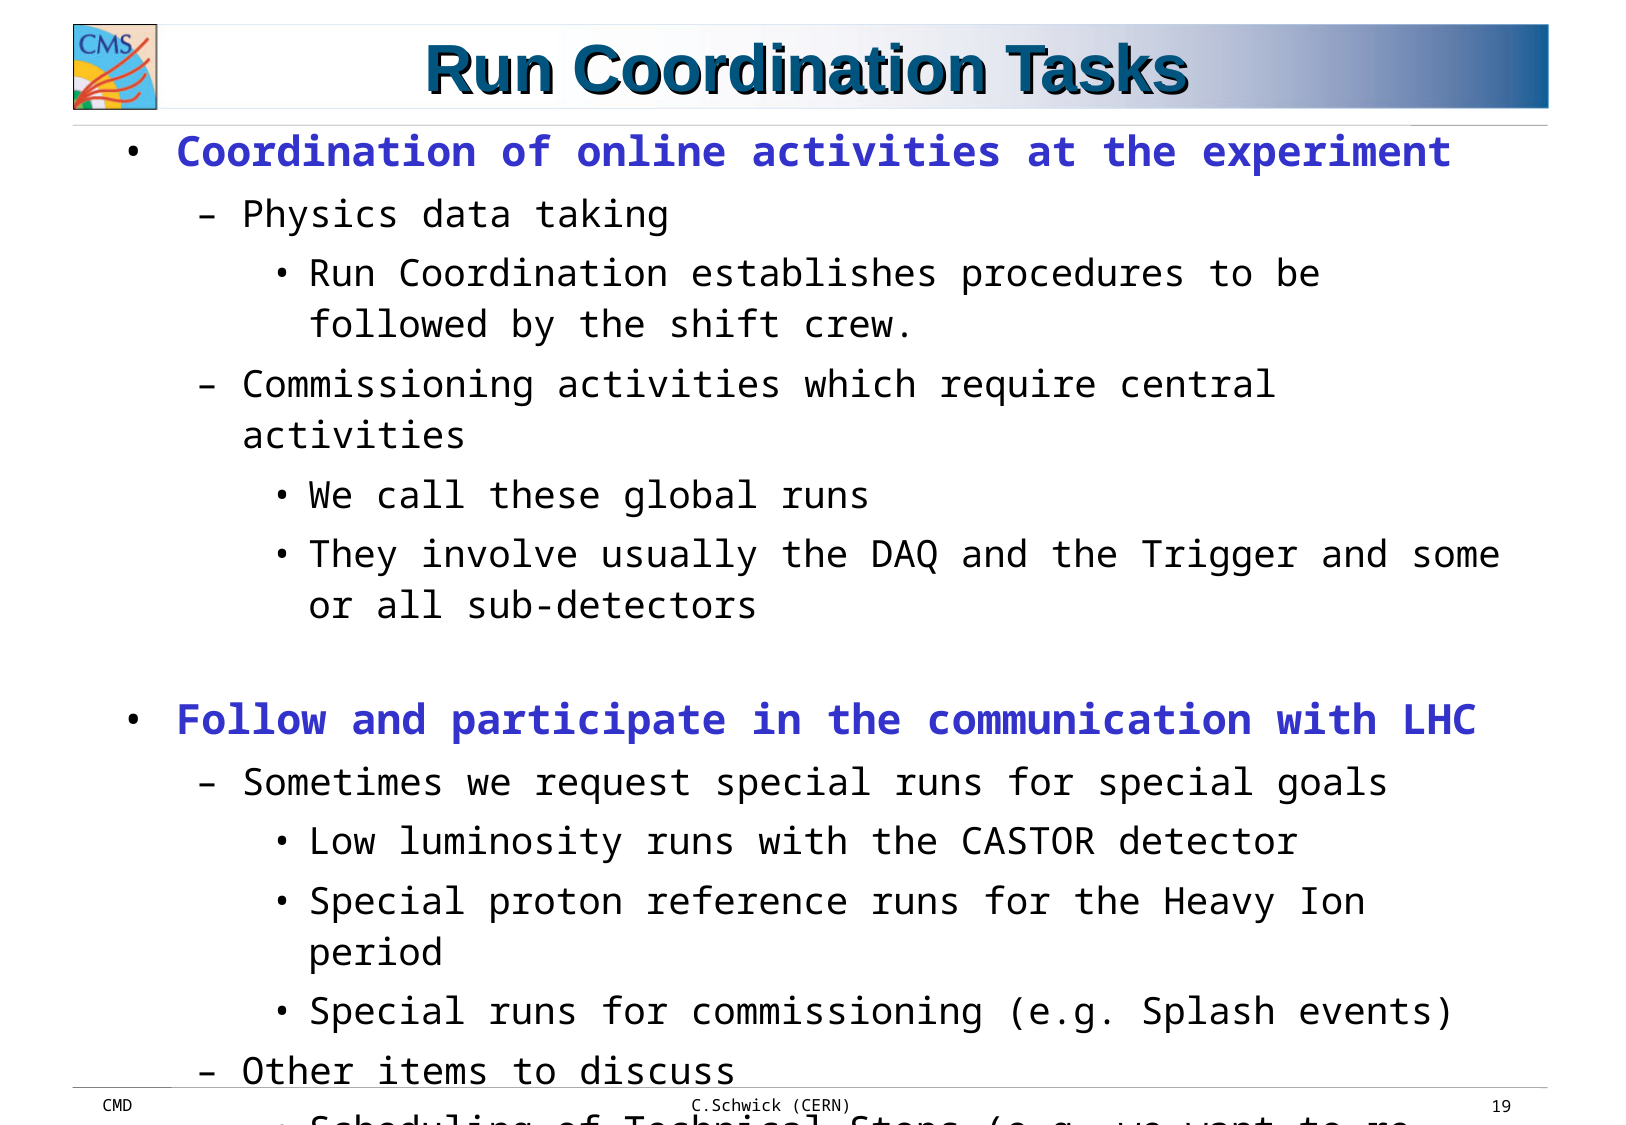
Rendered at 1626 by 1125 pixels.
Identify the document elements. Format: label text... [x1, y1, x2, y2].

picture [72, 24, 152, 110]
picture [1462, 24, 1551, 110]
title Run Coordination Tasks [152, 21, 1462, 117]
list Coordination of online activities at the experiment Physics data taking Run Coordination establishes procedures to be followed by the shift crew. Commissioning activities which require central activities We call these global runs They involve usually the DAQ and the Trigger and some or all sub-detectors Follow and participate in the communication with LHC Sometimes we request special runs for special goals Low luminosity runs with the CASTOR detector Special proton reference runs for the Heavy Ion period Special runs for commissioning (e.g. Splash events) Other items to discuss Scheduling of Technical Stops (e.g. we want to re-insert the CASTOR detector before the Heavy Ion period) Run Coordination ensures that the global running exercises are compatible with the plans of technical coordination When parts of the detectors are moved around they must be switched off. [120, 121, 1509, 1096]
